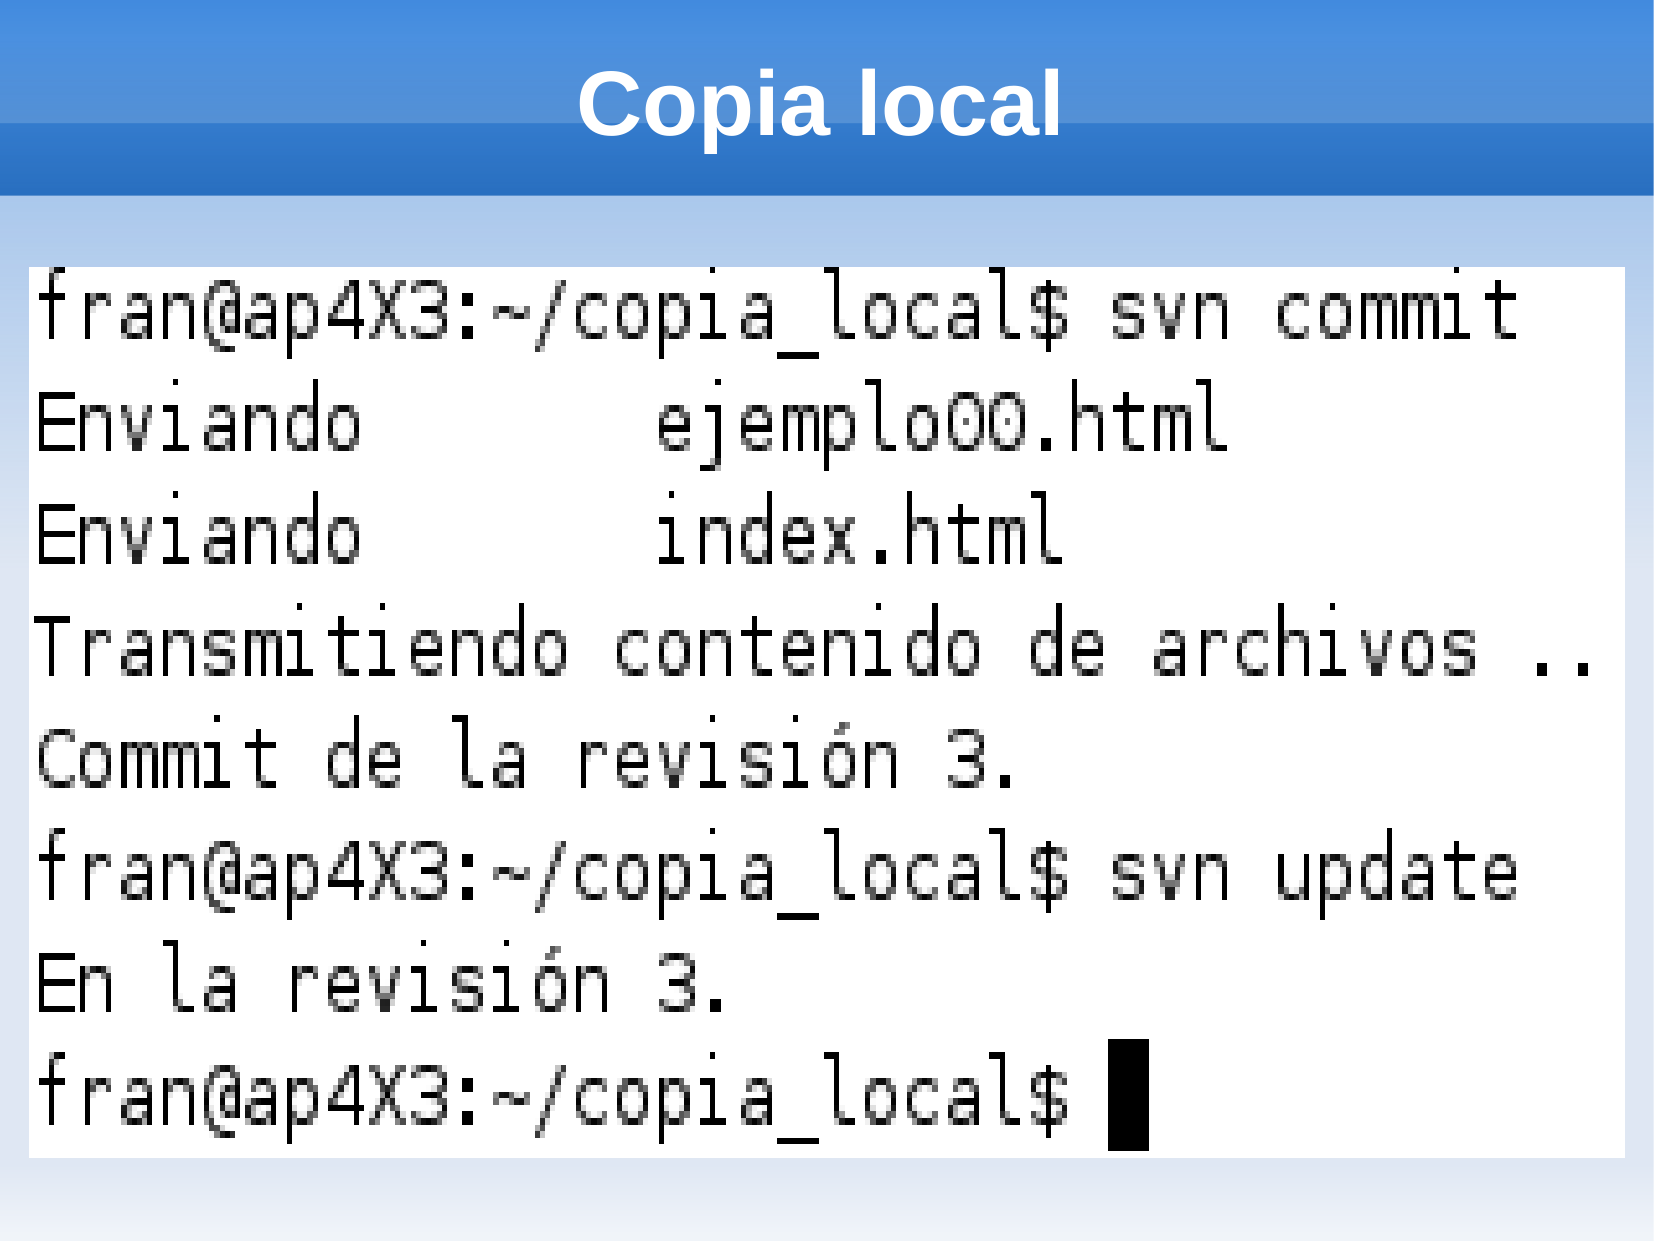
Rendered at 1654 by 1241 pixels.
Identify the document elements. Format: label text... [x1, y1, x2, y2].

picture [0, 0, 1654, 1241]
title Copia local [76, 7, 1565, 200]
